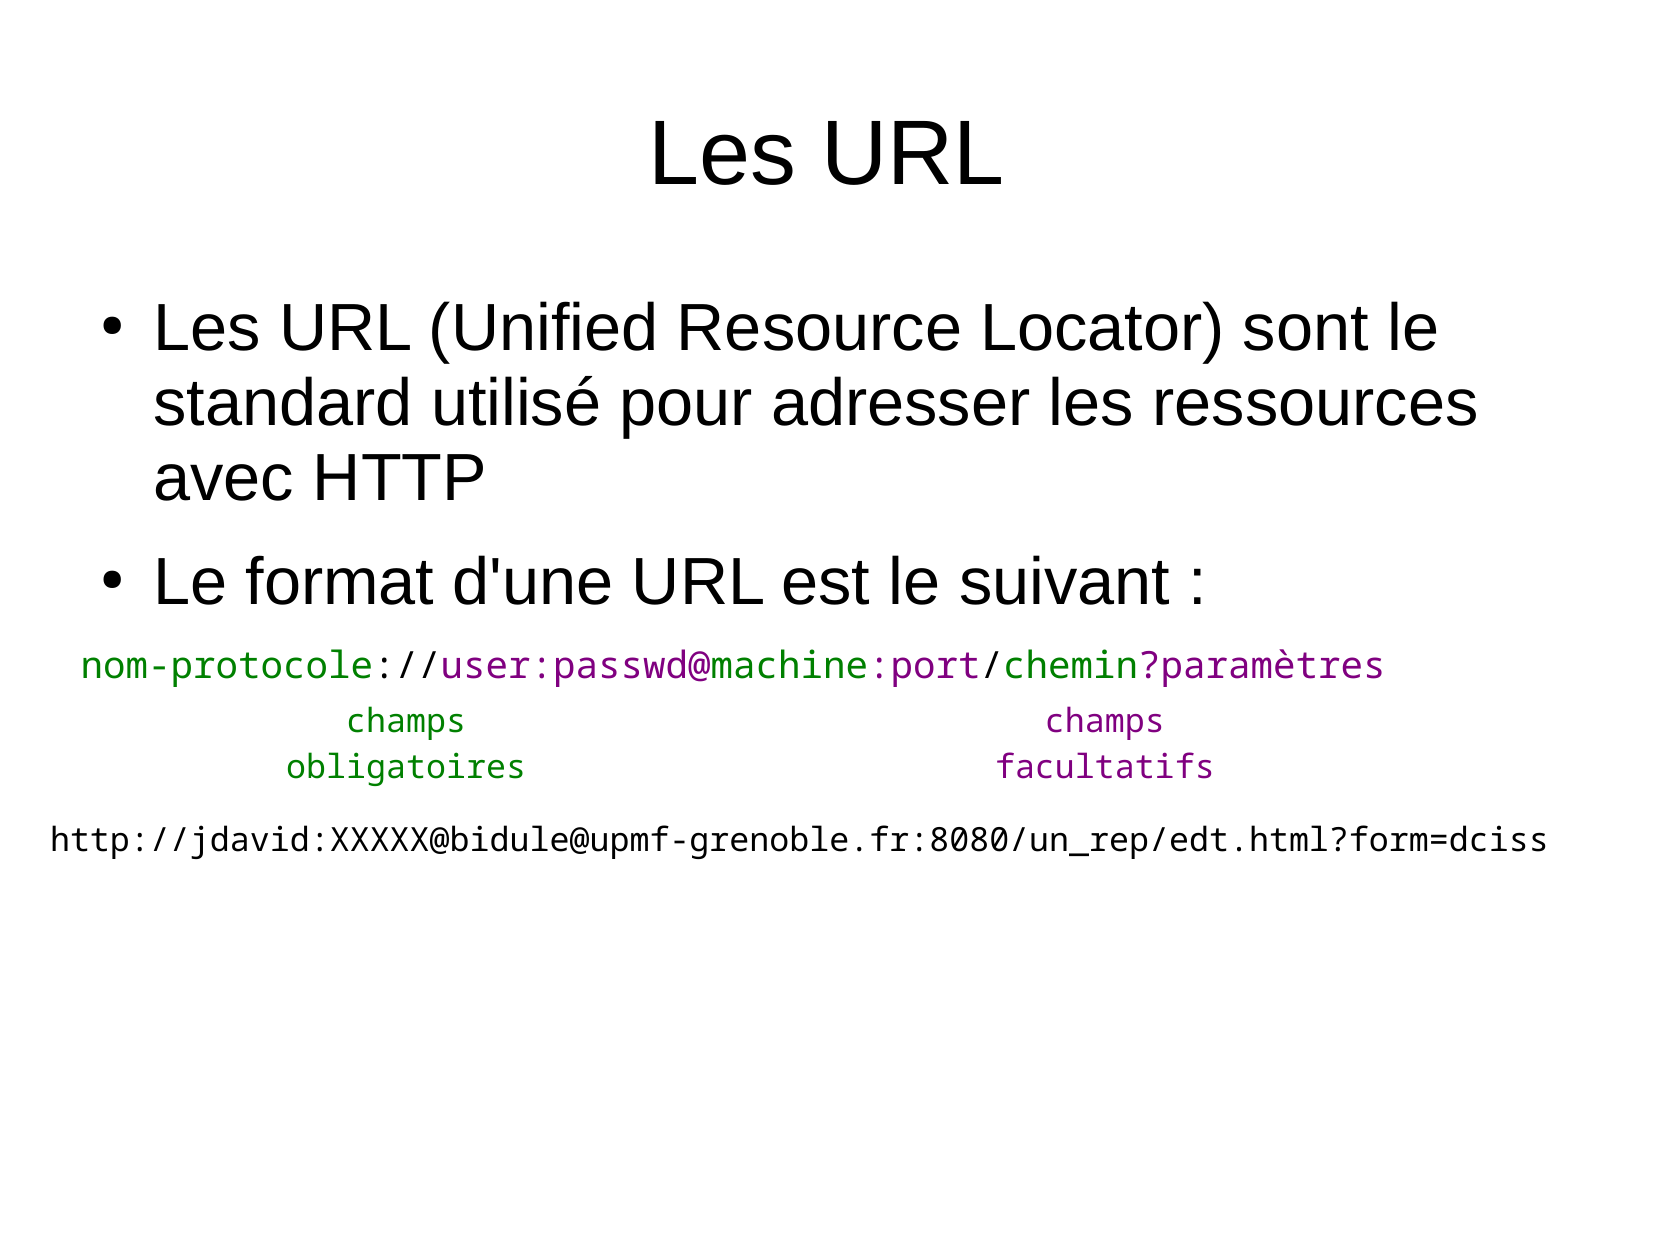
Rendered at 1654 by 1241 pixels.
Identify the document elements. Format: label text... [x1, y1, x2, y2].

text_box http://jdavid:XXXXX@bidule@upmf-grenoble.fr:8080/un_rep/edt.html?form=dciss [35, 808, 1565, 857]
text_box champs facultatifs [980, 690, 1230, 772]
text_box champs obligatoires [271, 690, 542, 772]
text_box [249, 480, 1406, 760]
list Les URL (Unified Resource Locator) sont le standard utilisé pour adresser les ressources avec HTTP Le format d'une URL est le suivant : [82, 290, 1571, 1010]
title Les URL [82, 49, 1571, 257]
text_box nom-protocole://user:passwd@machine:port/chemin?paramètres [65, 631, 1401, 684]
